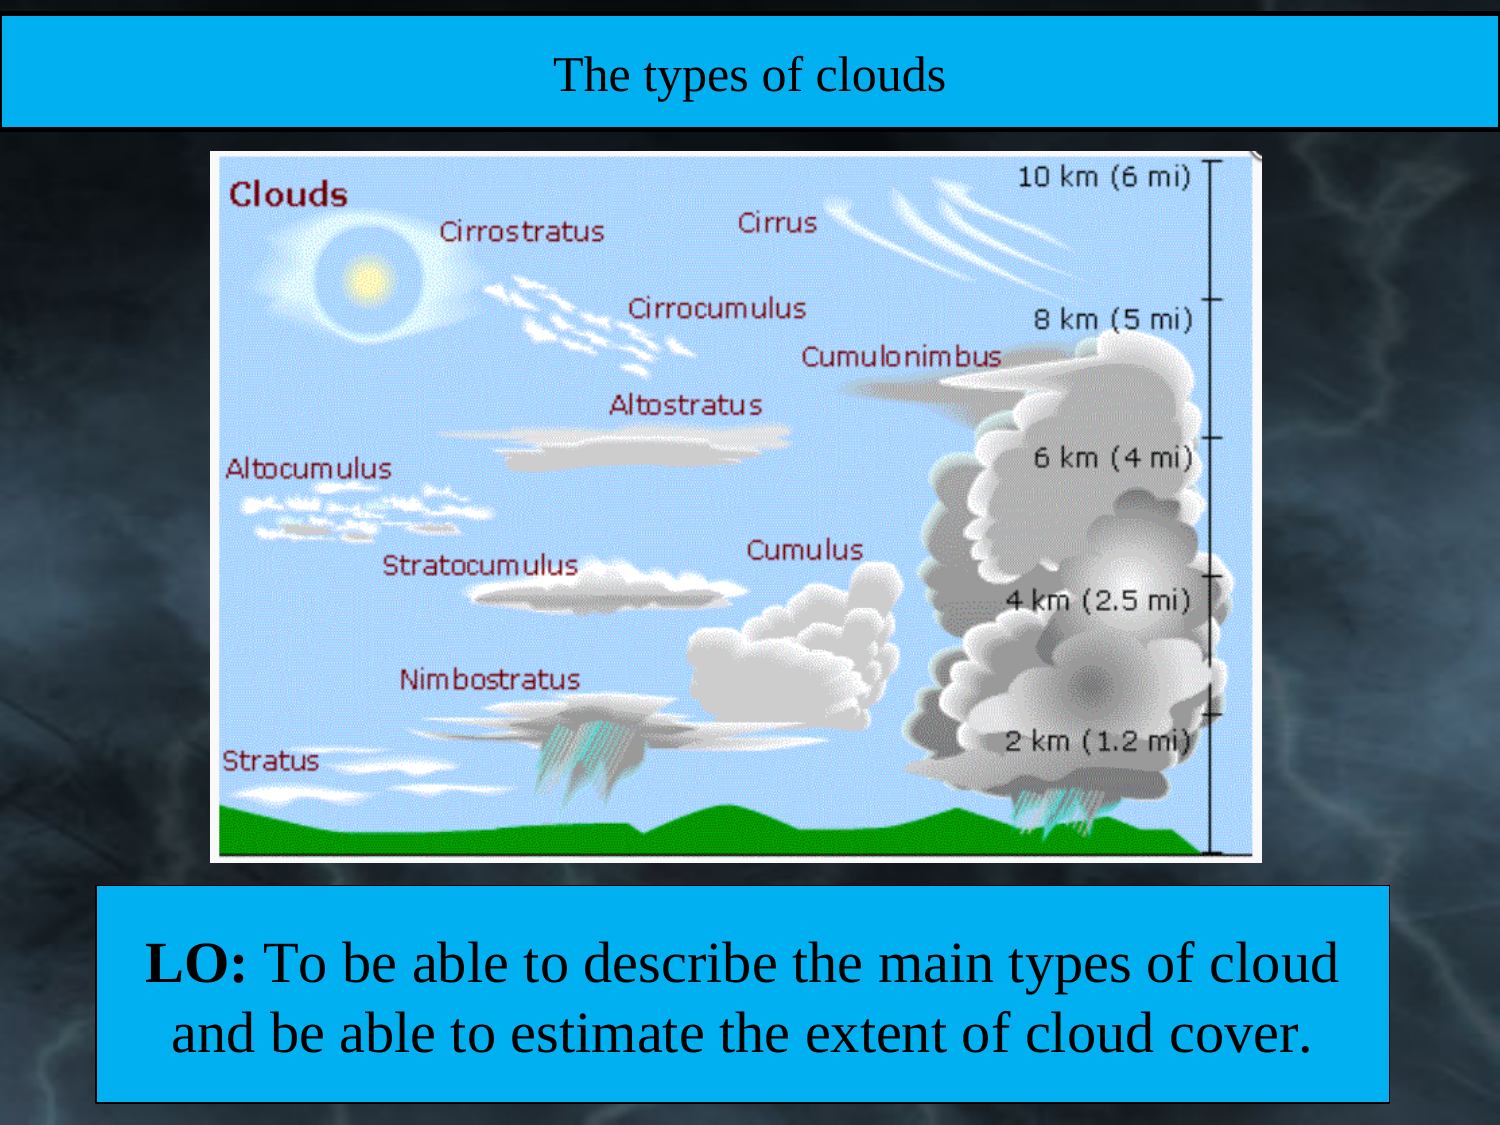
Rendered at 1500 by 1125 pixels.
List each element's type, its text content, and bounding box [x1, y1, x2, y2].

text_box The types of clouds [0, 13, 1500, 130]
title LO: To be able to describe the main types of cloud and be able to estimate the extent of cloud cover. [95, 885, 1390, 1103]
picture [210, 151, 1262, 863]
